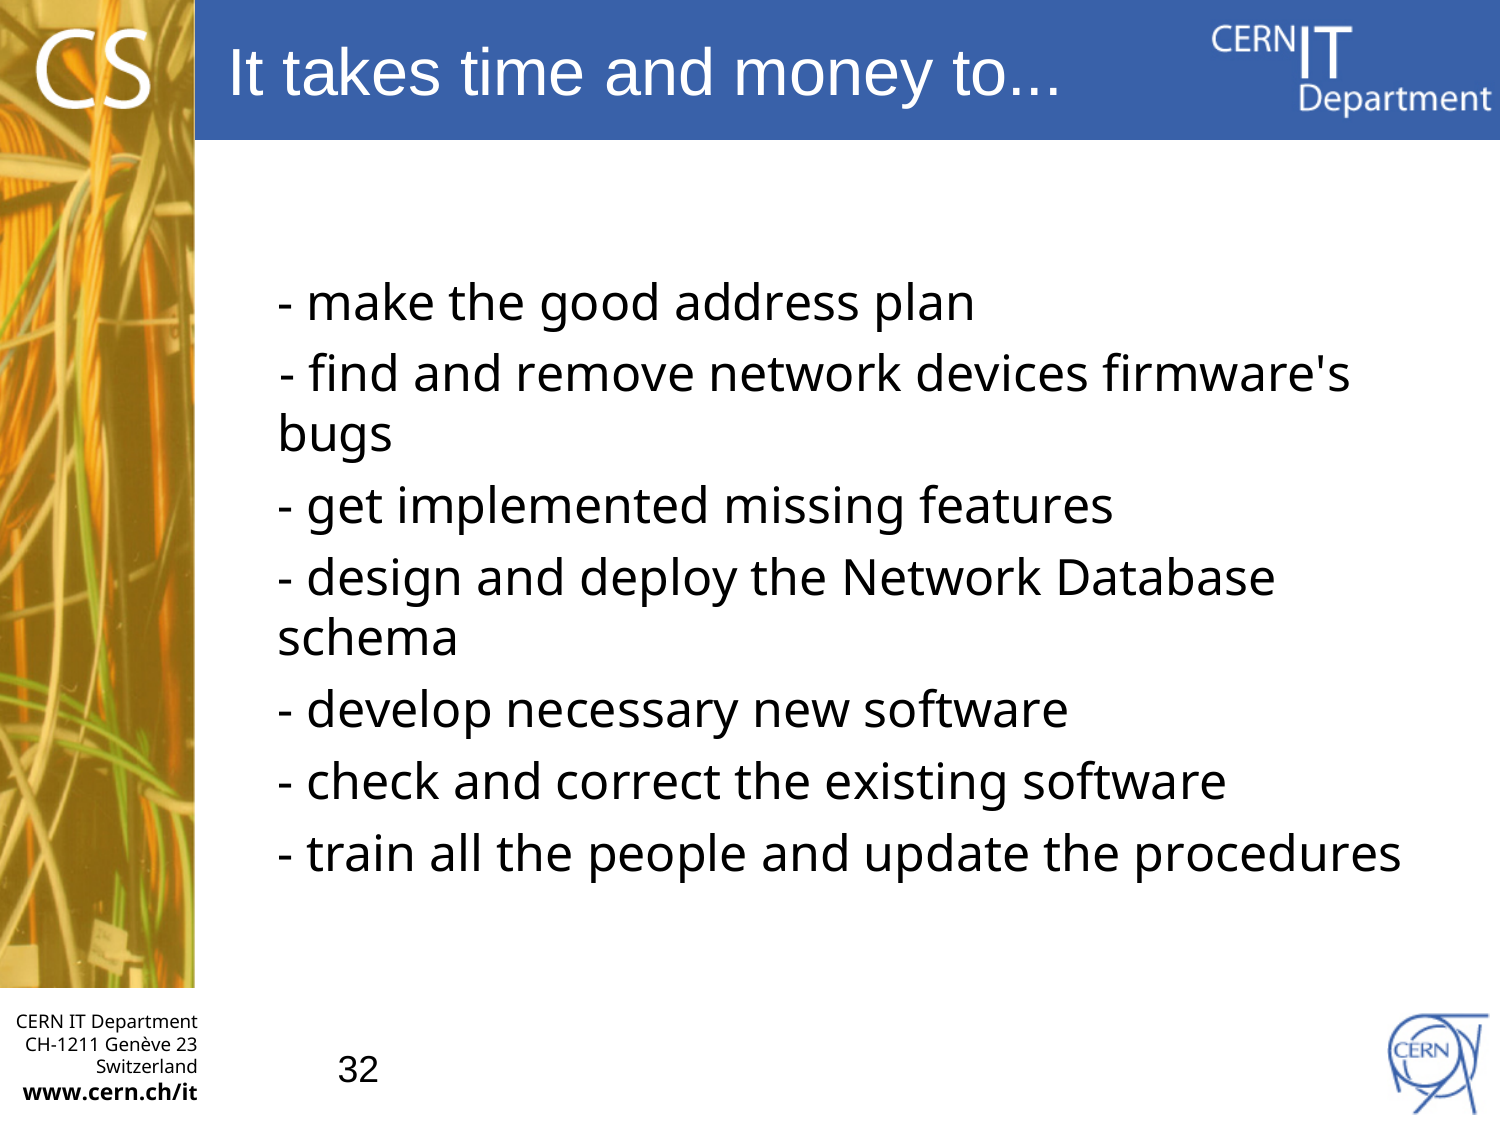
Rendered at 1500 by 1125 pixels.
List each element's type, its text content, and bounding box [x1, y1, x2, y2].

picture [0, 0, 212, 988]
picture [1126, 0, 1500, 140]
picture [1387, 1012, 1490, 1115]
text_box - make the good address plan - find and remove network devices firmware's bugs - get implemented missing features - design and deploy the Network Database schema - develop necessary new software - check and correct the existing software - train all the people and update the procedures [262, 262, 1426, 1013]
title It takes time and money to... [212, 0, 1126, 157]
